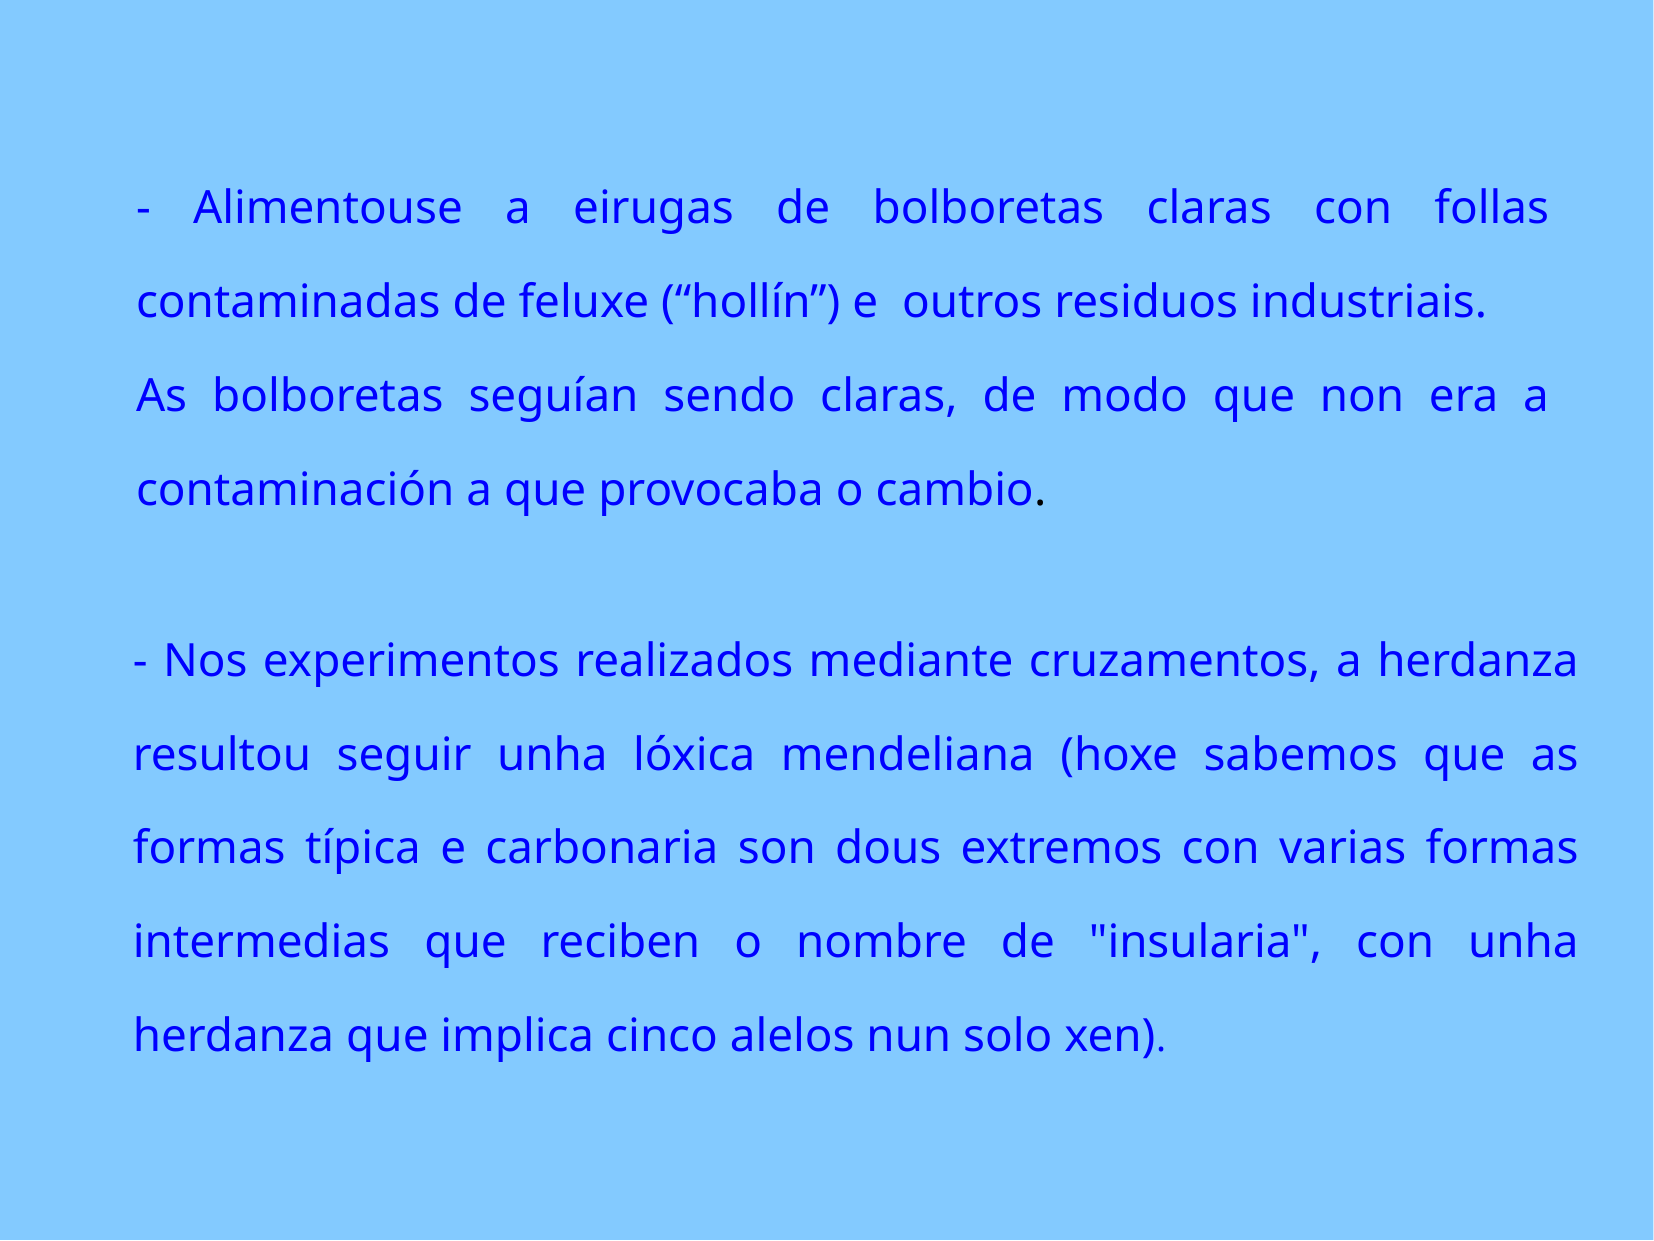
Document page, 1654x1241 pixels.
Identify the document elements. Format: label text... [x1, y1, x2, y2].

text_box - Alimentouse a eirugas de bolboretas claras con follas contaminadas de feluxe (“hollín”) e outros residuos industriais. As bolboretas seguían sendo claras, de modo que non era a contaminación a que provocaba o cambio. [121, 136, 1565, 502]
text_box - Nos experimentos realizados mediante cruzamentos, a herdanza resultou seguir unha lóxica mendeliana (hoxe sabemos que as formas típica e carbonaria son dous extremos con varias formas intermedias que reciben o nombre de "insularia", con unha herdanza que implica cinco alelos nun solo xen). [118, 588, 1595, 1093]
